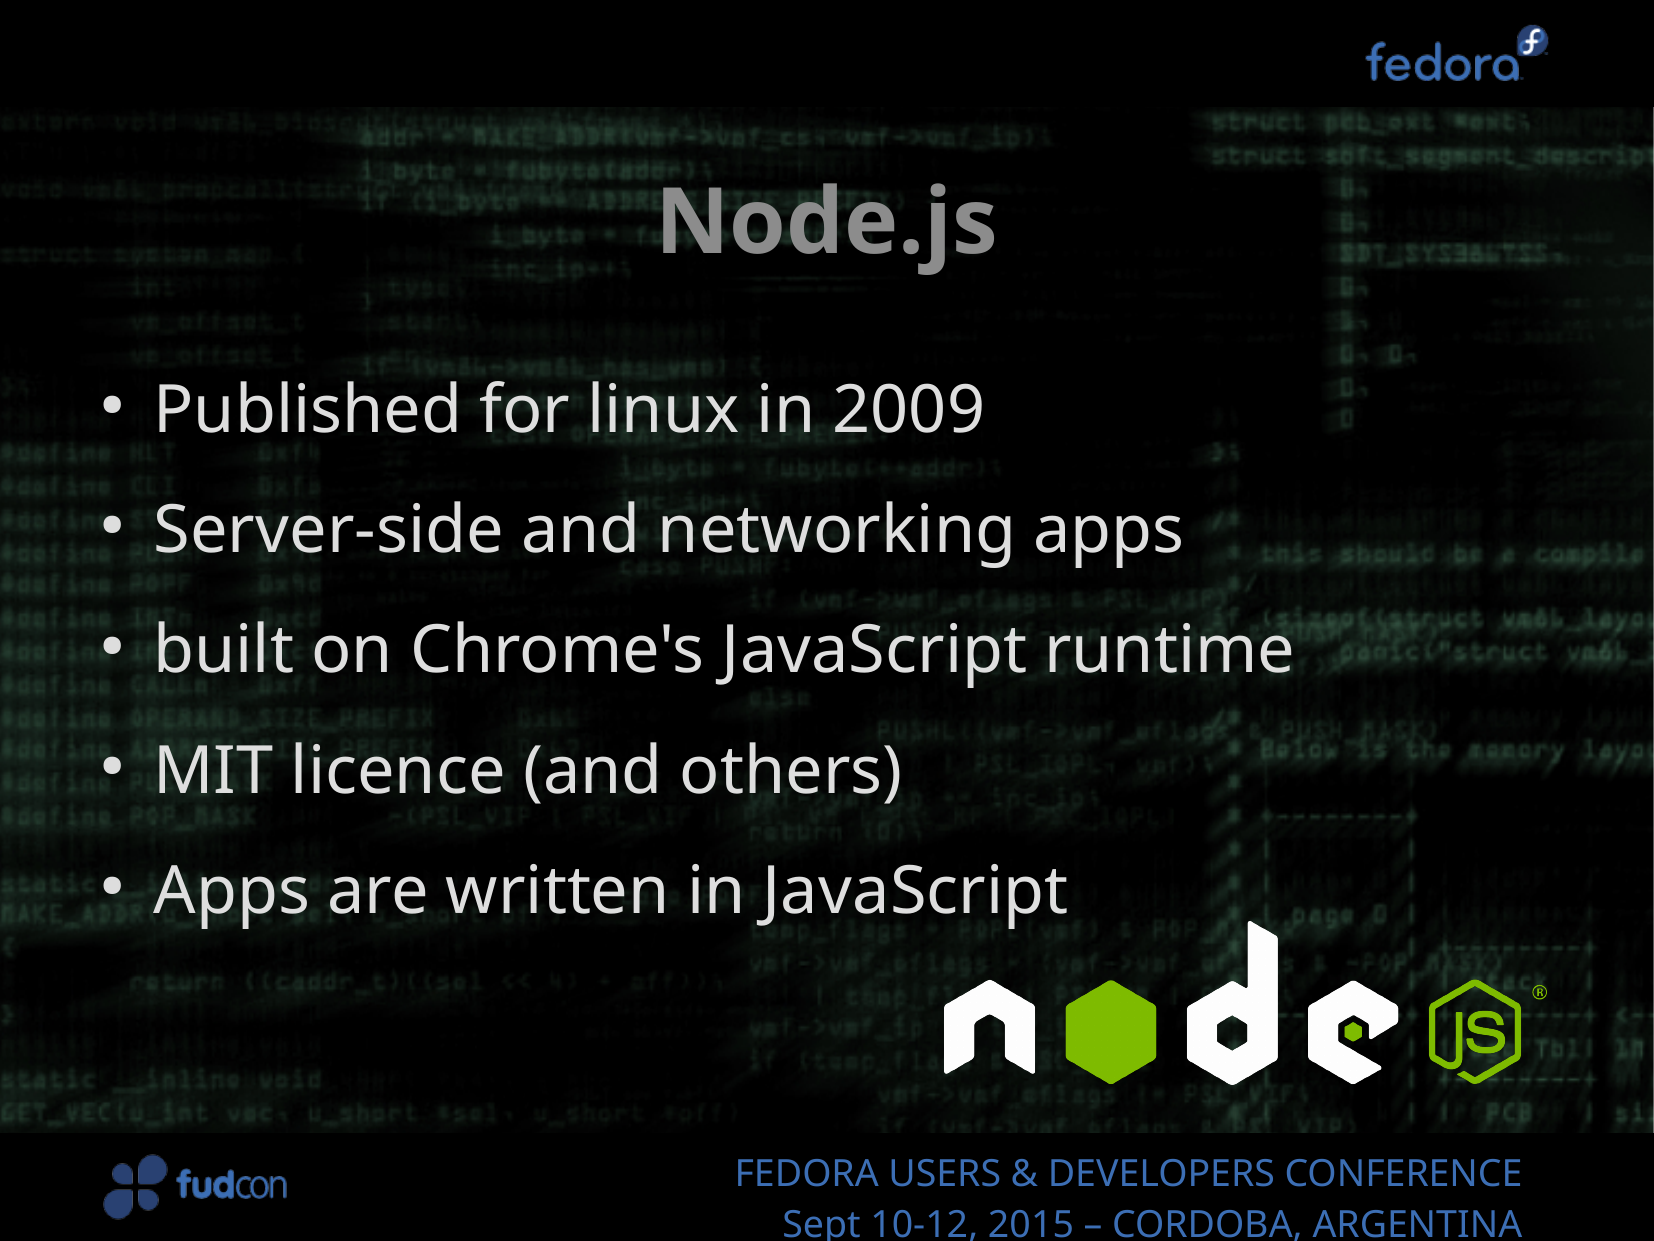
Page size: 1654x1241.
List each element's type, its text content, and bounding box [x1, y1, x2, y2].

list Published for linux in 2009 Server-side and networking apps built on Chrome's JavaScript runtime MIT licence (and others) Apps are written in JavaScript [82, 361, 1571, 1081]
picture [0, 0, 1654, 1241]
title Node.js [82, 114, 1571, 322]
